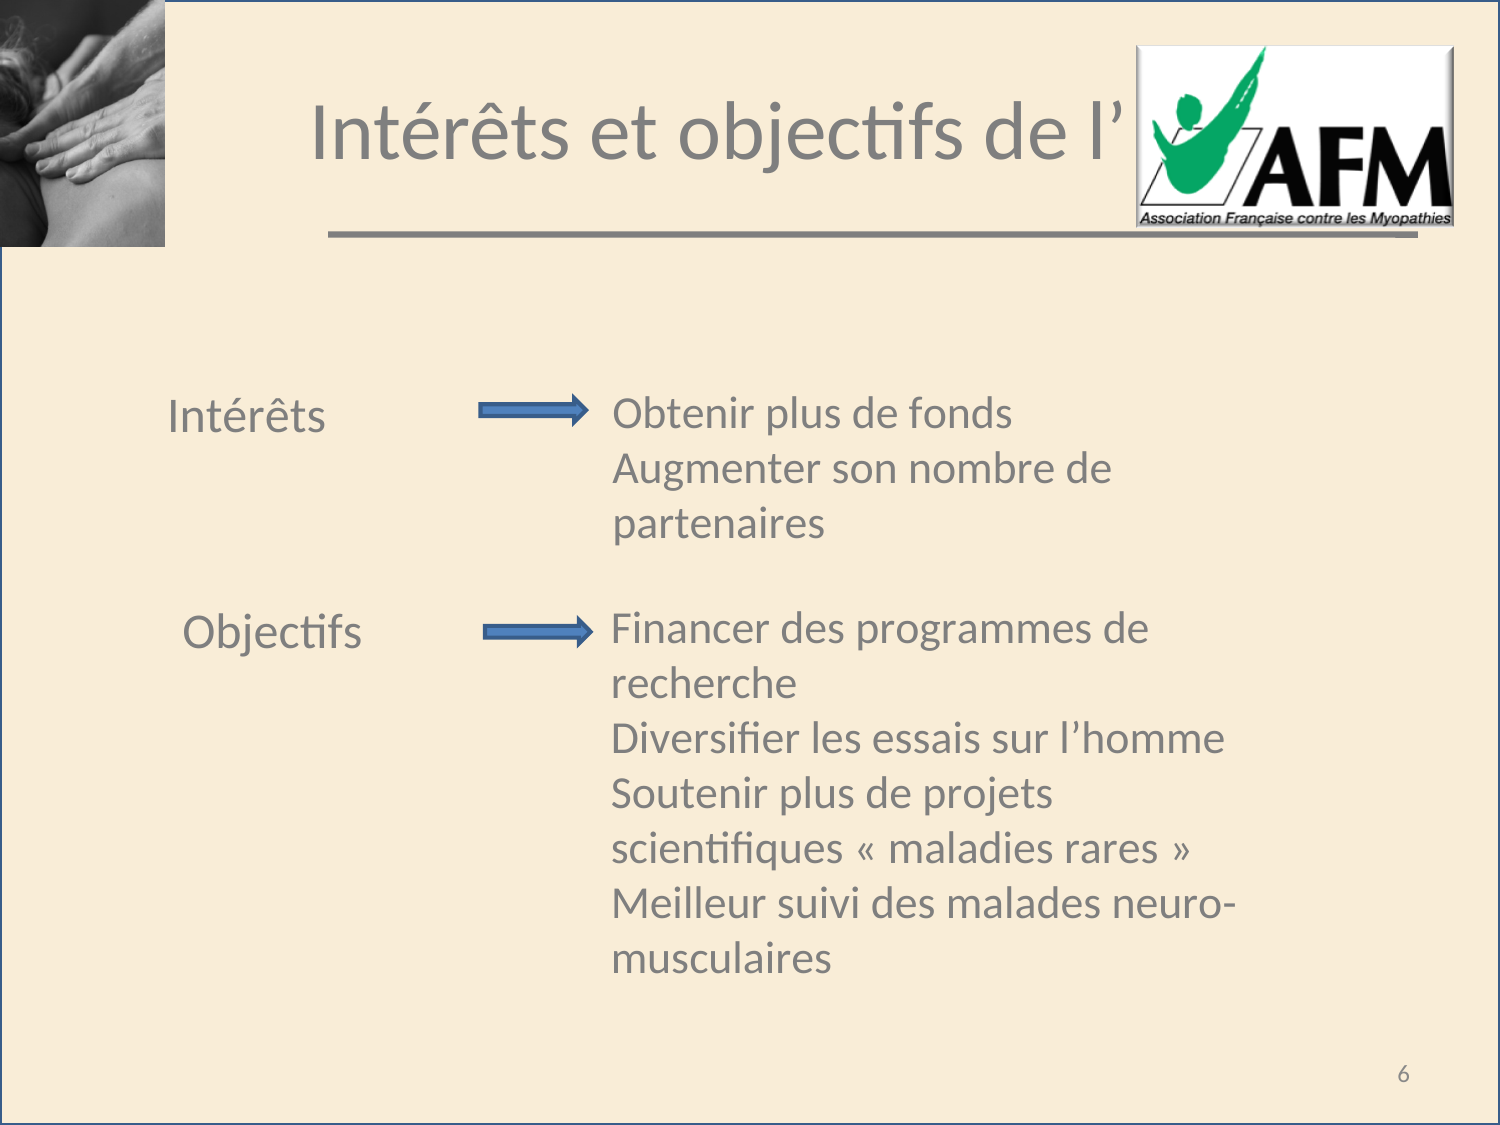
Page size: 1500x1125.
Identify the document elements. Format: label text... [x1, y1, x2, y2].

text_box Objectifs [167, 590, 473, 666]
text_box [485, 620, 591, 644]
text_box <numéro> [1074, 1042, 1426, 1103]
text_box [481, 398, 586, 422]
text_box [1134, 43, 1457, 231]
title Intérêts et objectifs de l’ AFM AF [222, 34, 1426, 244]
text_box Intérêts [152, 374, 481, 451]
text_box Financer des programmes de recherche Diversifier les essais sur l’homme Soutenir plus de projets scientifiques « maladies rares » Meilleur suivi des malades neuro-musculaires [595, 590, 1300, 991]
text_box Obtenir plus de fonds Augmenter son nombre de partenaires [597, 375, 1208, 556]
picture [0, 0, 165, 247]
